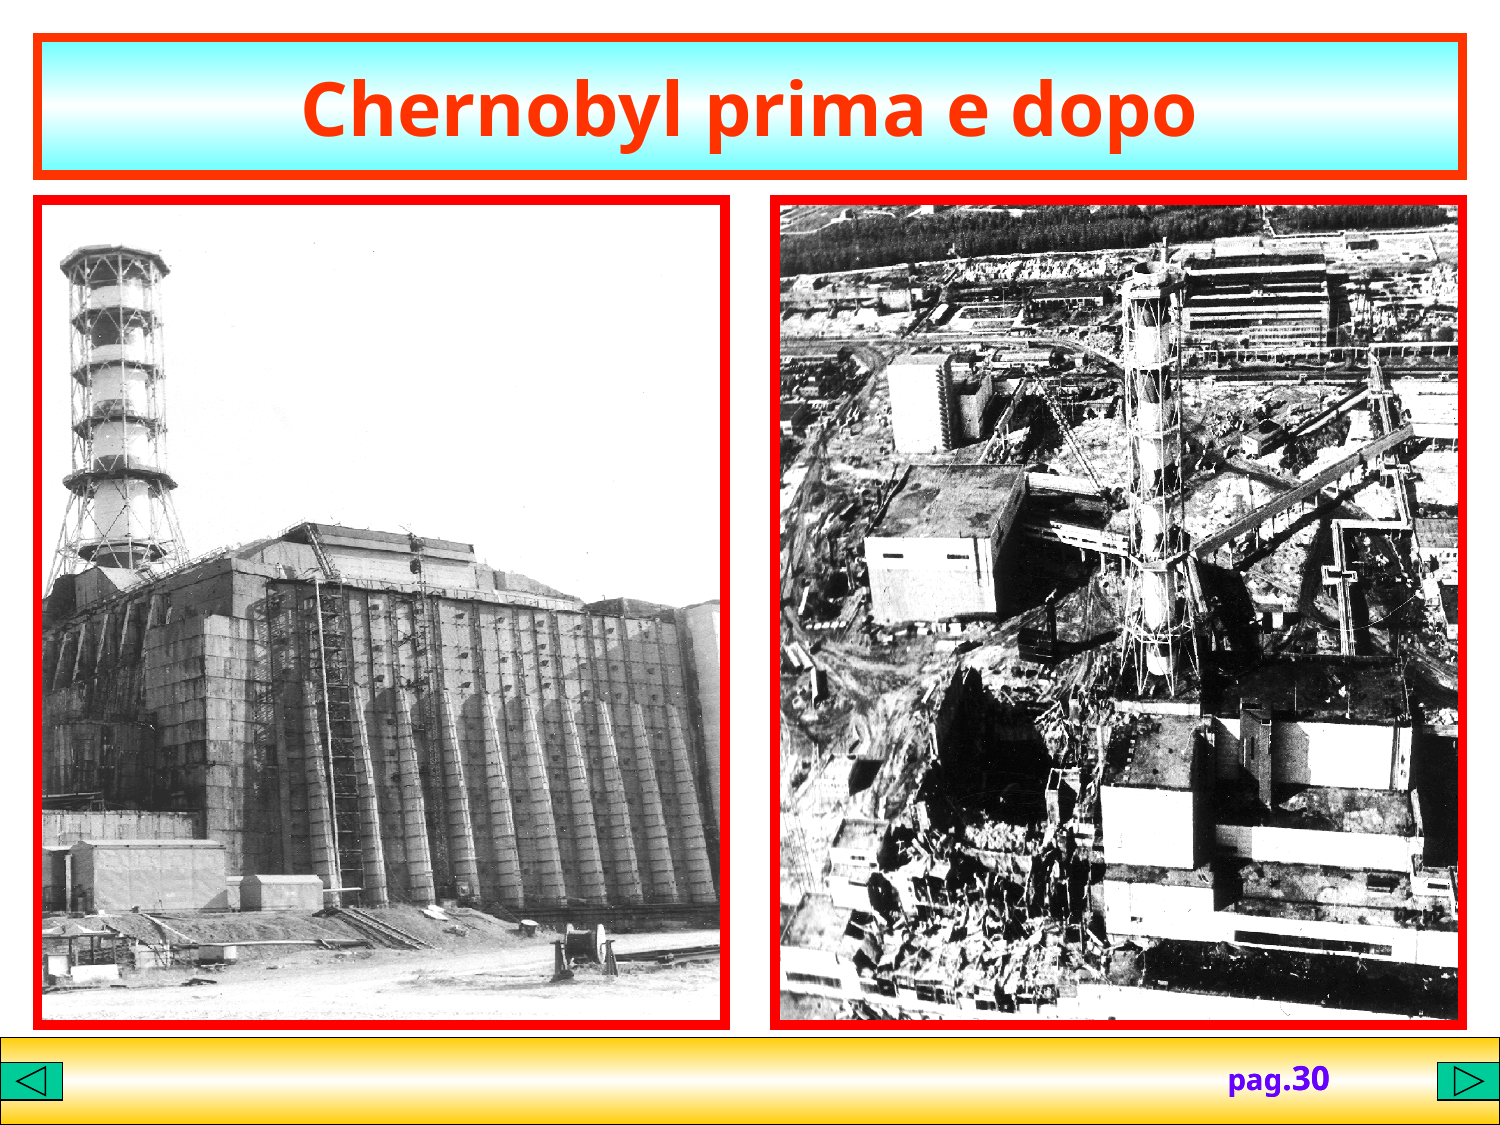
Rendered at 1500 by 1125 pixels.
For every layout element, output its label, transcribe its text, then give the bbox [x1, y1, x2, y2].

title Chernobyl prima e dopo [37, 37, 1463, 175]
picture [42, 205, 720, 1020]
text_box pag.<number> [1212, 1049, 1413, 1125]
picture [780, 205, 1458, 1020]
